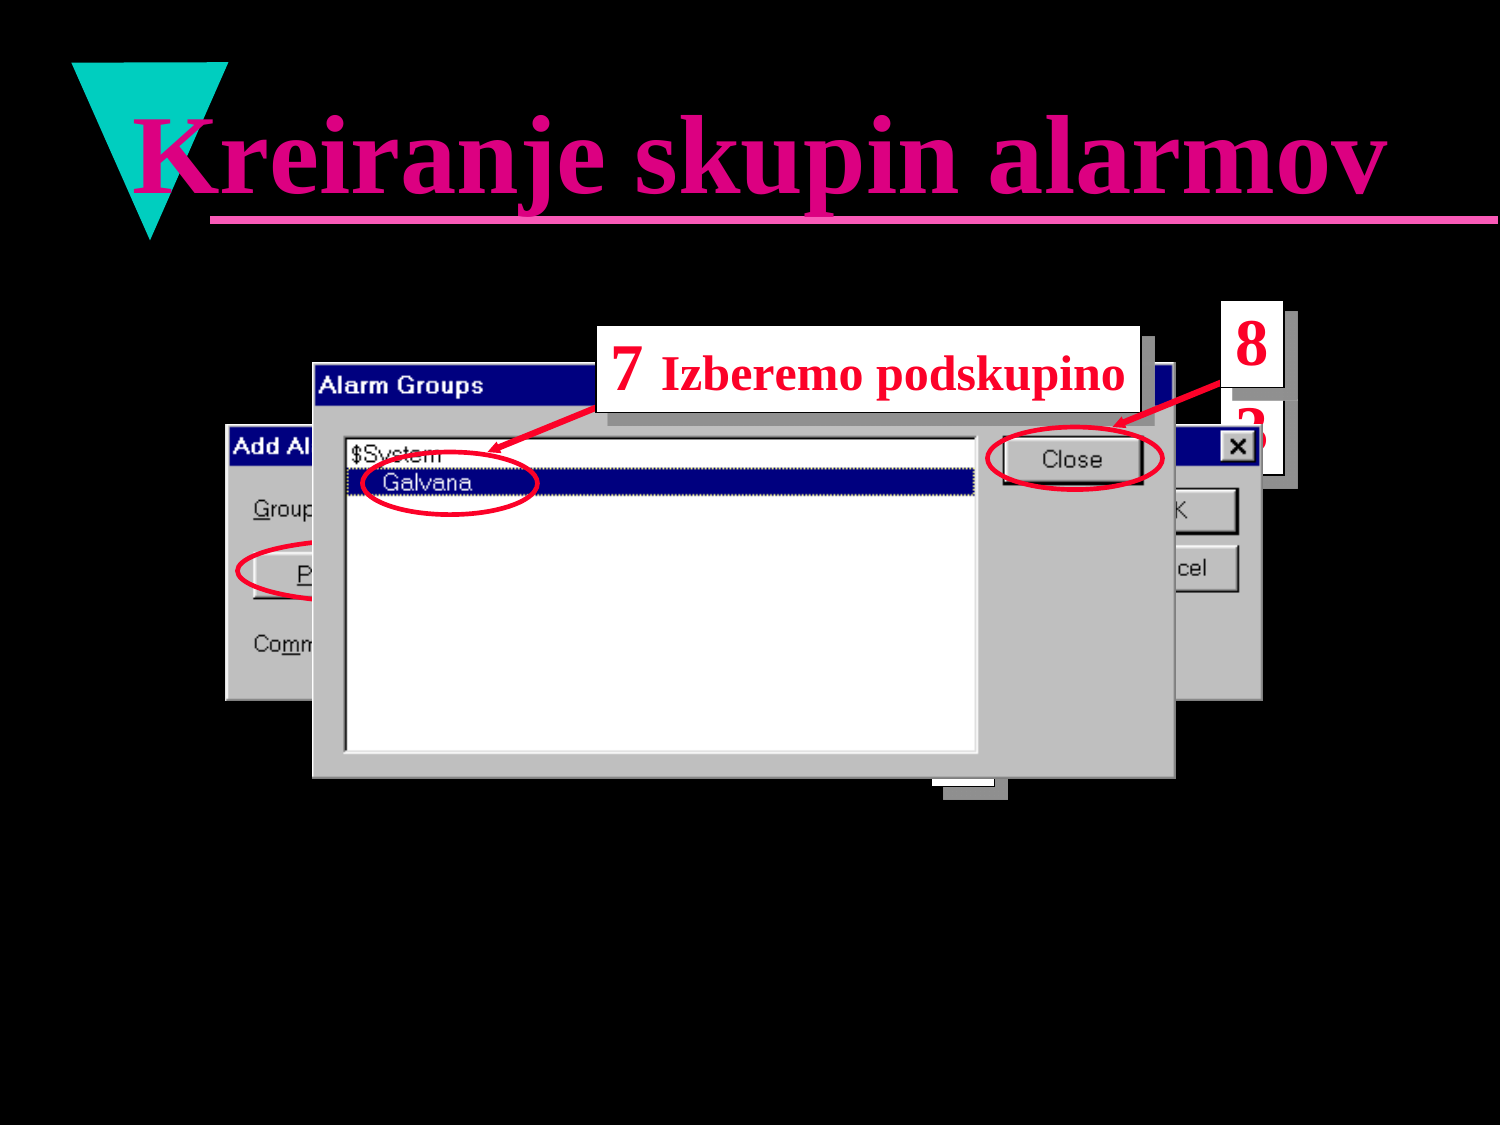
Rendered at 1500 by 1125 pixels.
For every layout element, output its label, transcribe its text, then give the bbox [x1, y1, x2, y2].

chart [1142, 362, 1176, 411]
text_box 8 [1220, 299, 1284, 388]
title Kreiranje skupin alarmov [117, 63, 1500, 251]
chart [225, 362, 1263, 779]
chart [990, 430, 1160, 487]
text_box 5 [931, 779, 995, 787]
text_box 7 Izberemo podskupino [595, 324, 1142, 413]
chart [365, 455, 534, 512]
text_box 3 [1220, 388, 1284, 475]
